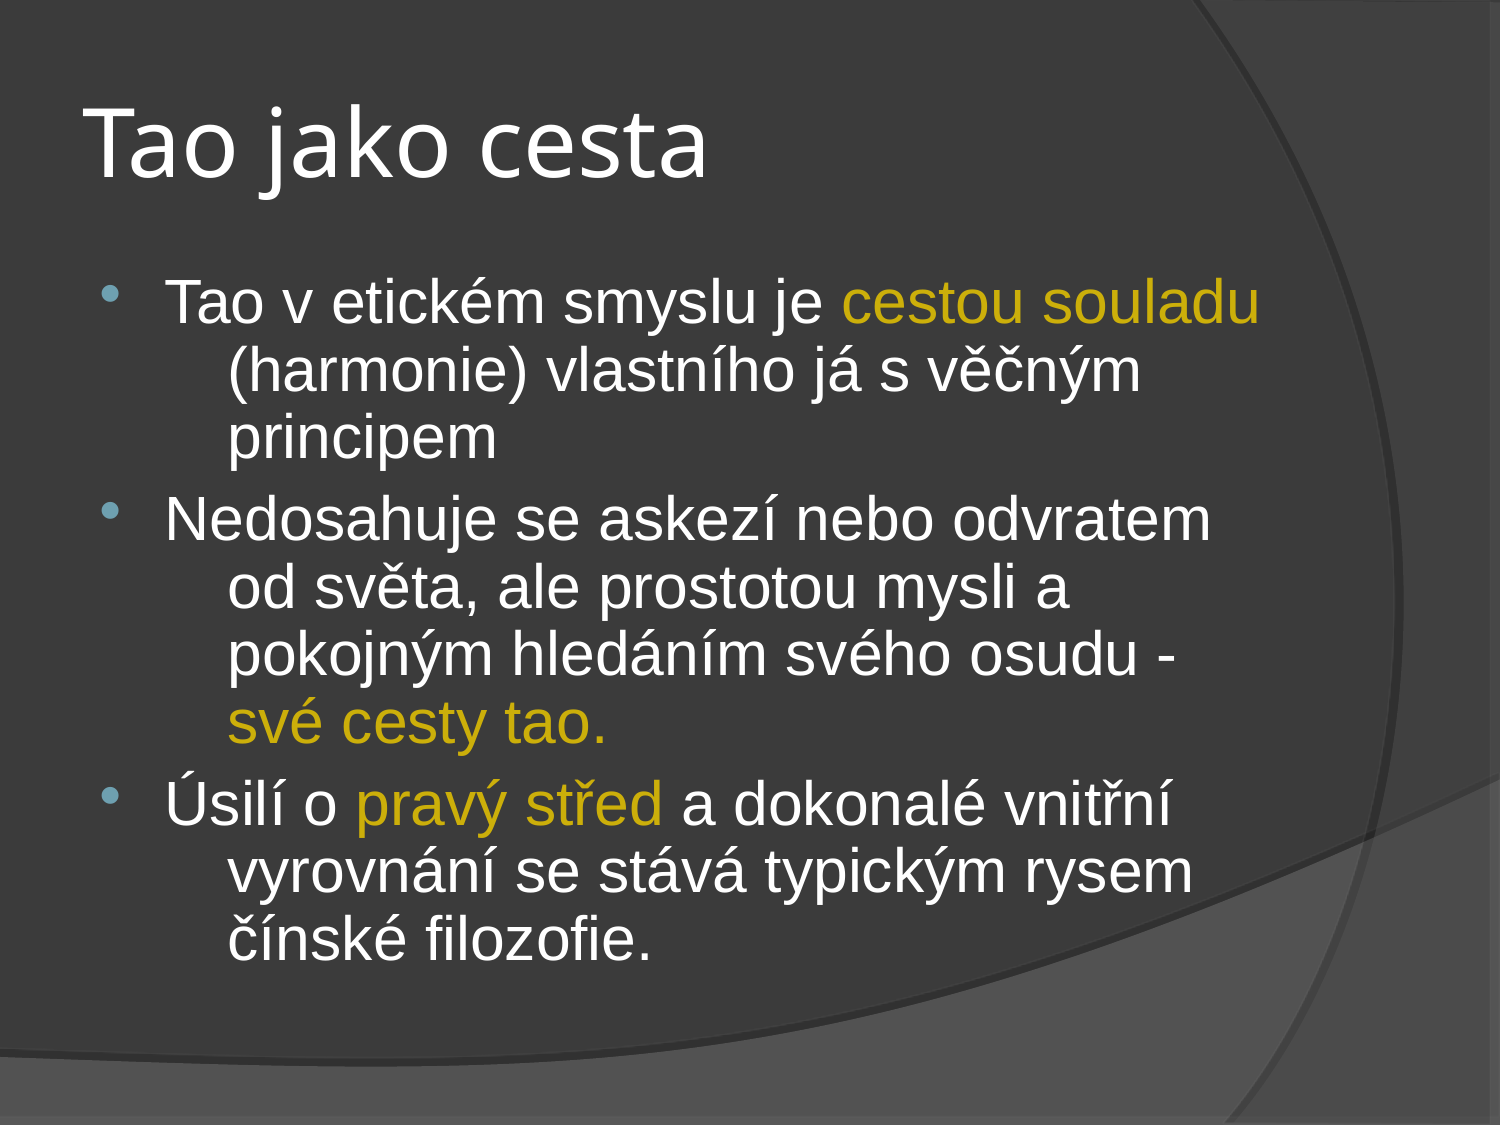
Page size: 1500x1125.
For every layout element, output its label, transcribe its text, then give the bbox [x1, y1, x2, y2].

title Tao jako cesta [75, 45, 1300, 233]
list Tao v etickém smyslu je cestou souladu (harmonie) vlastního já s věčným principem Nedosahuje se askezí nebo odvratem od světa, ale prostotou mysli a pokojným hledáním svého osudu - své cesty tao. Úsilí o pravý střed a dokonalé vnitřní vyrovnání se stává typickým rysem čínské filozofie. [75, 262, 1300, 1005]
